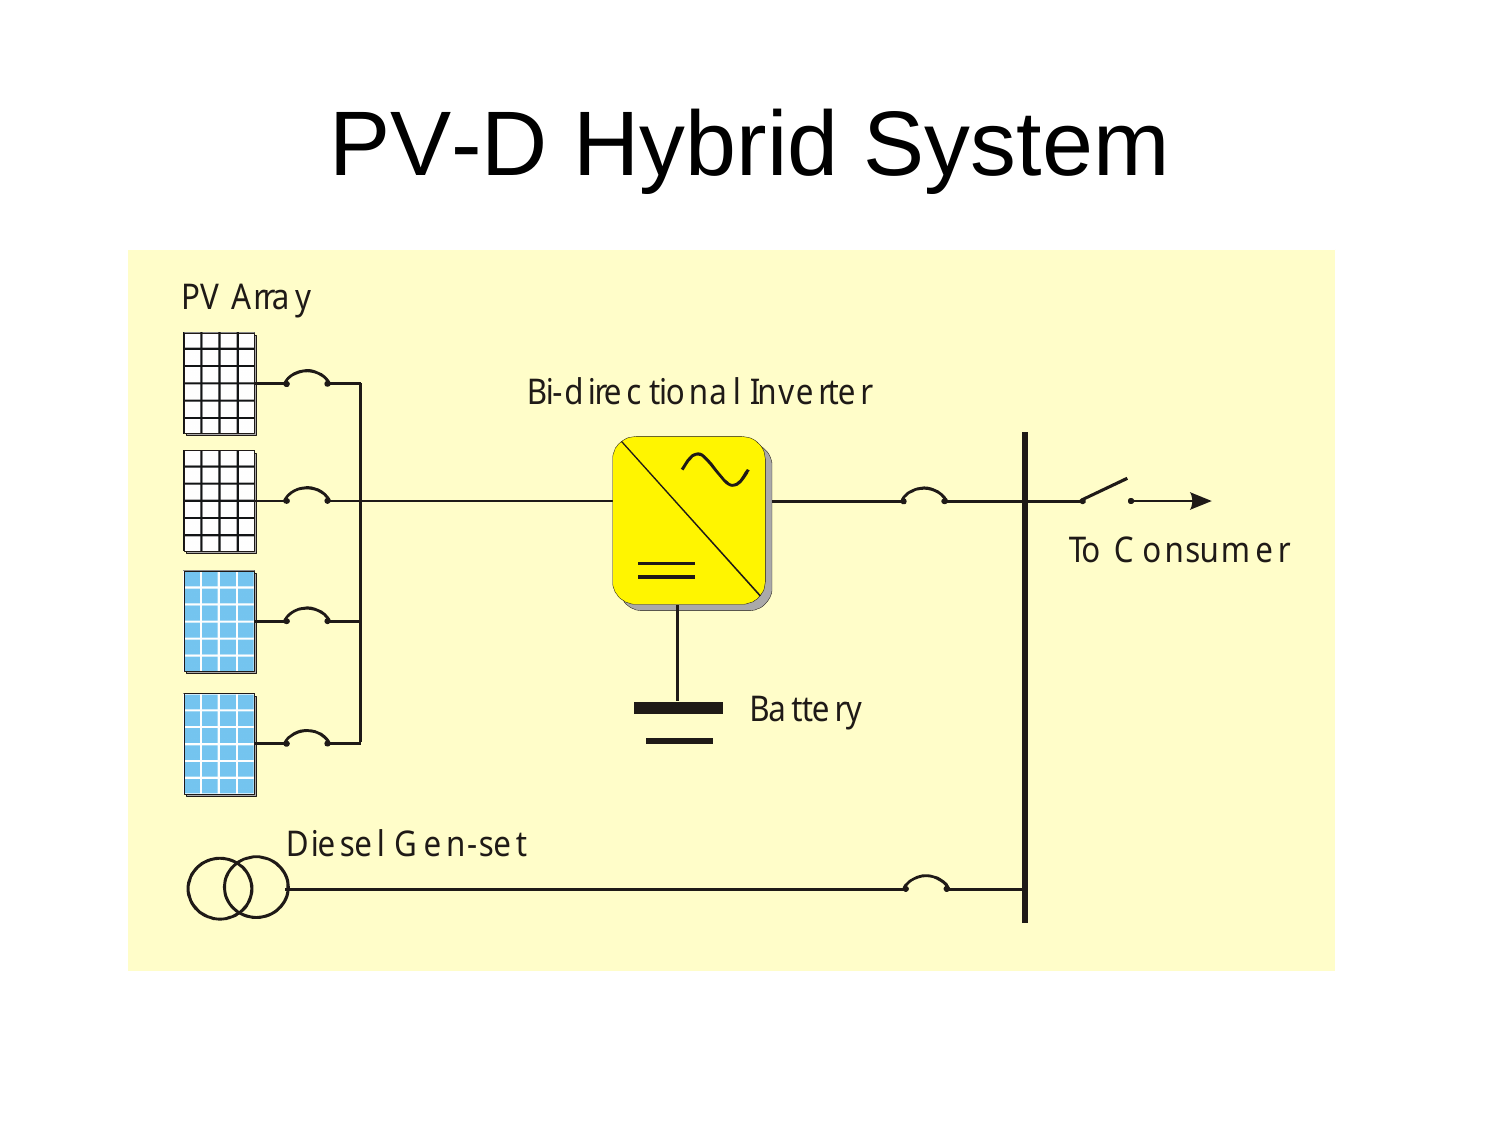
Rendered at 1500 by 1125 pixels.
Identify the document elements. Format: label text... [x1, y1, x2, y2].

picture [125, 247, 1338, 974]
title PV-D Hybrid System [75, 45, 1426, 233]
